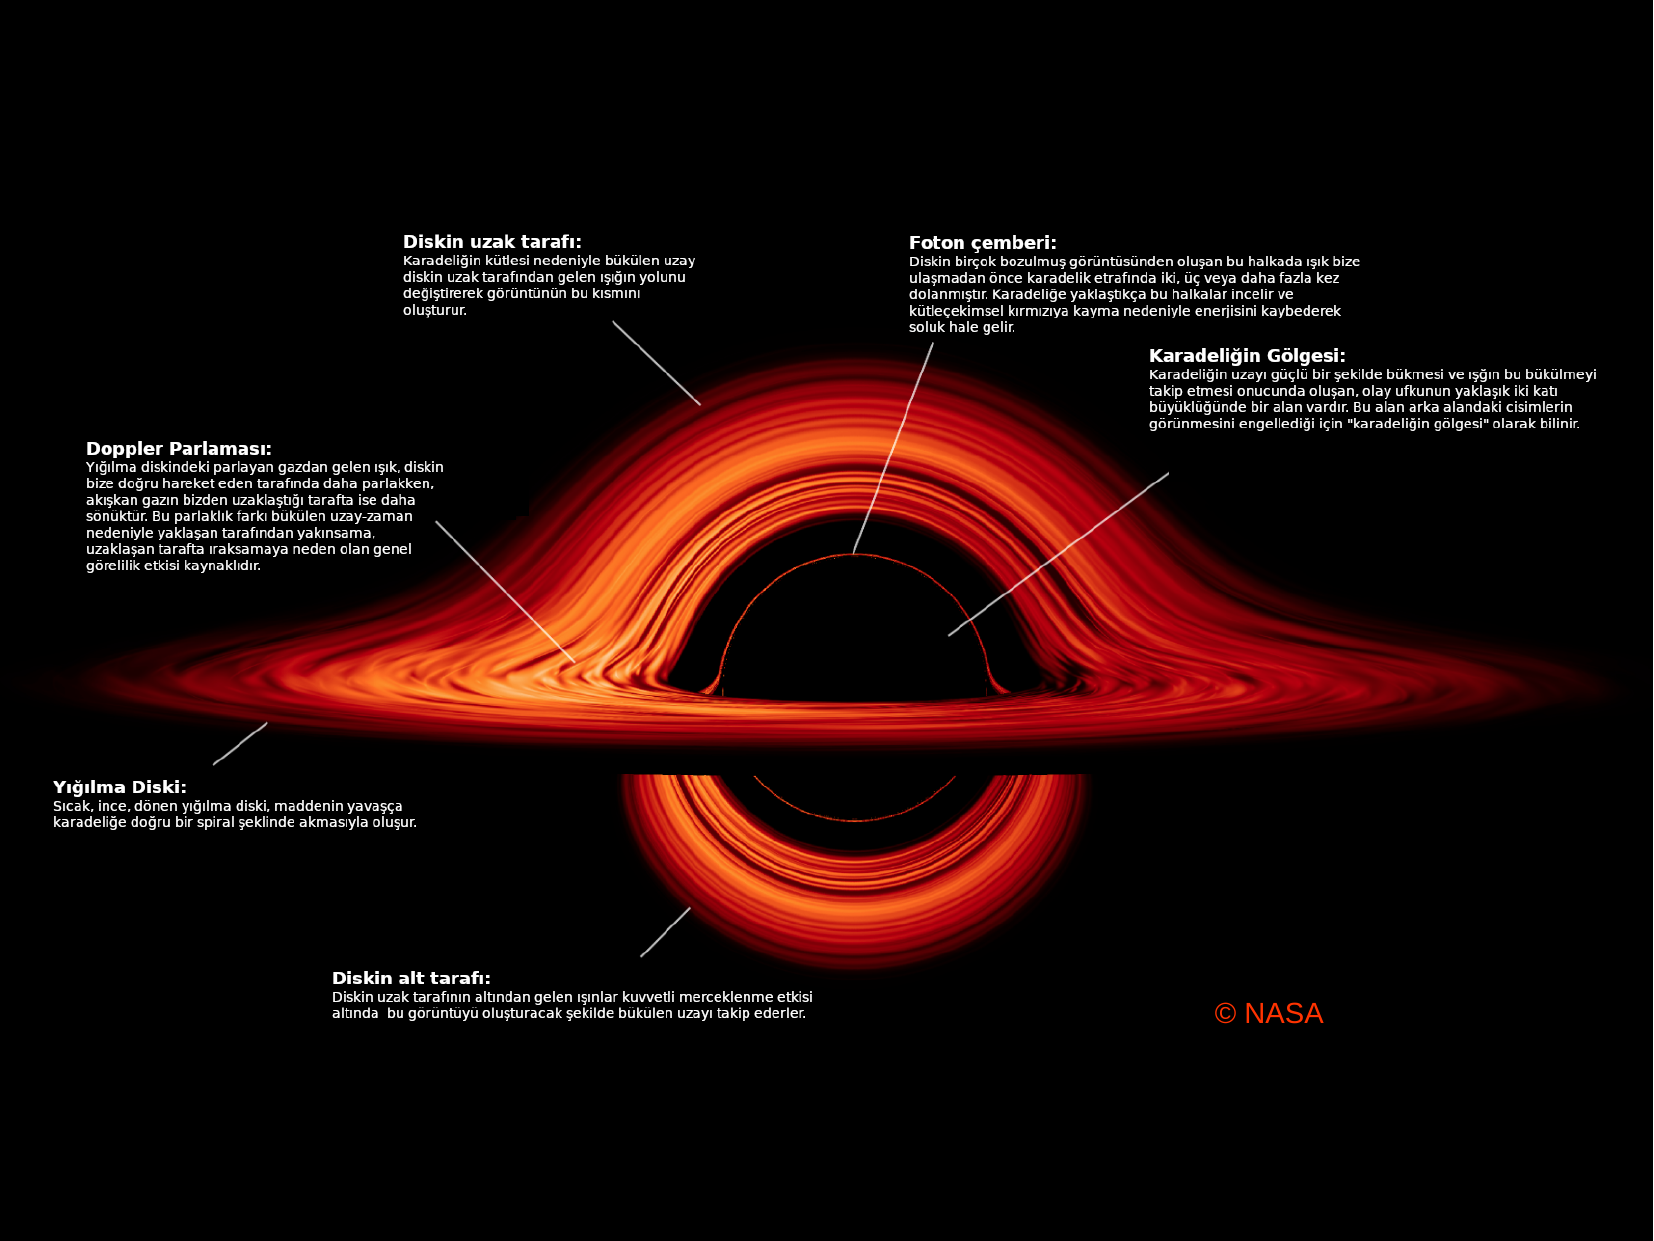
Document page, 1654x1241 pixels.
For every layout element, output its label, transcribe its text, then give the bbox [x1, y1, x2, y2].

text_box © NASA [1200, 990, 1366, 1038]
picture [0, 179, 1653, 1063]
